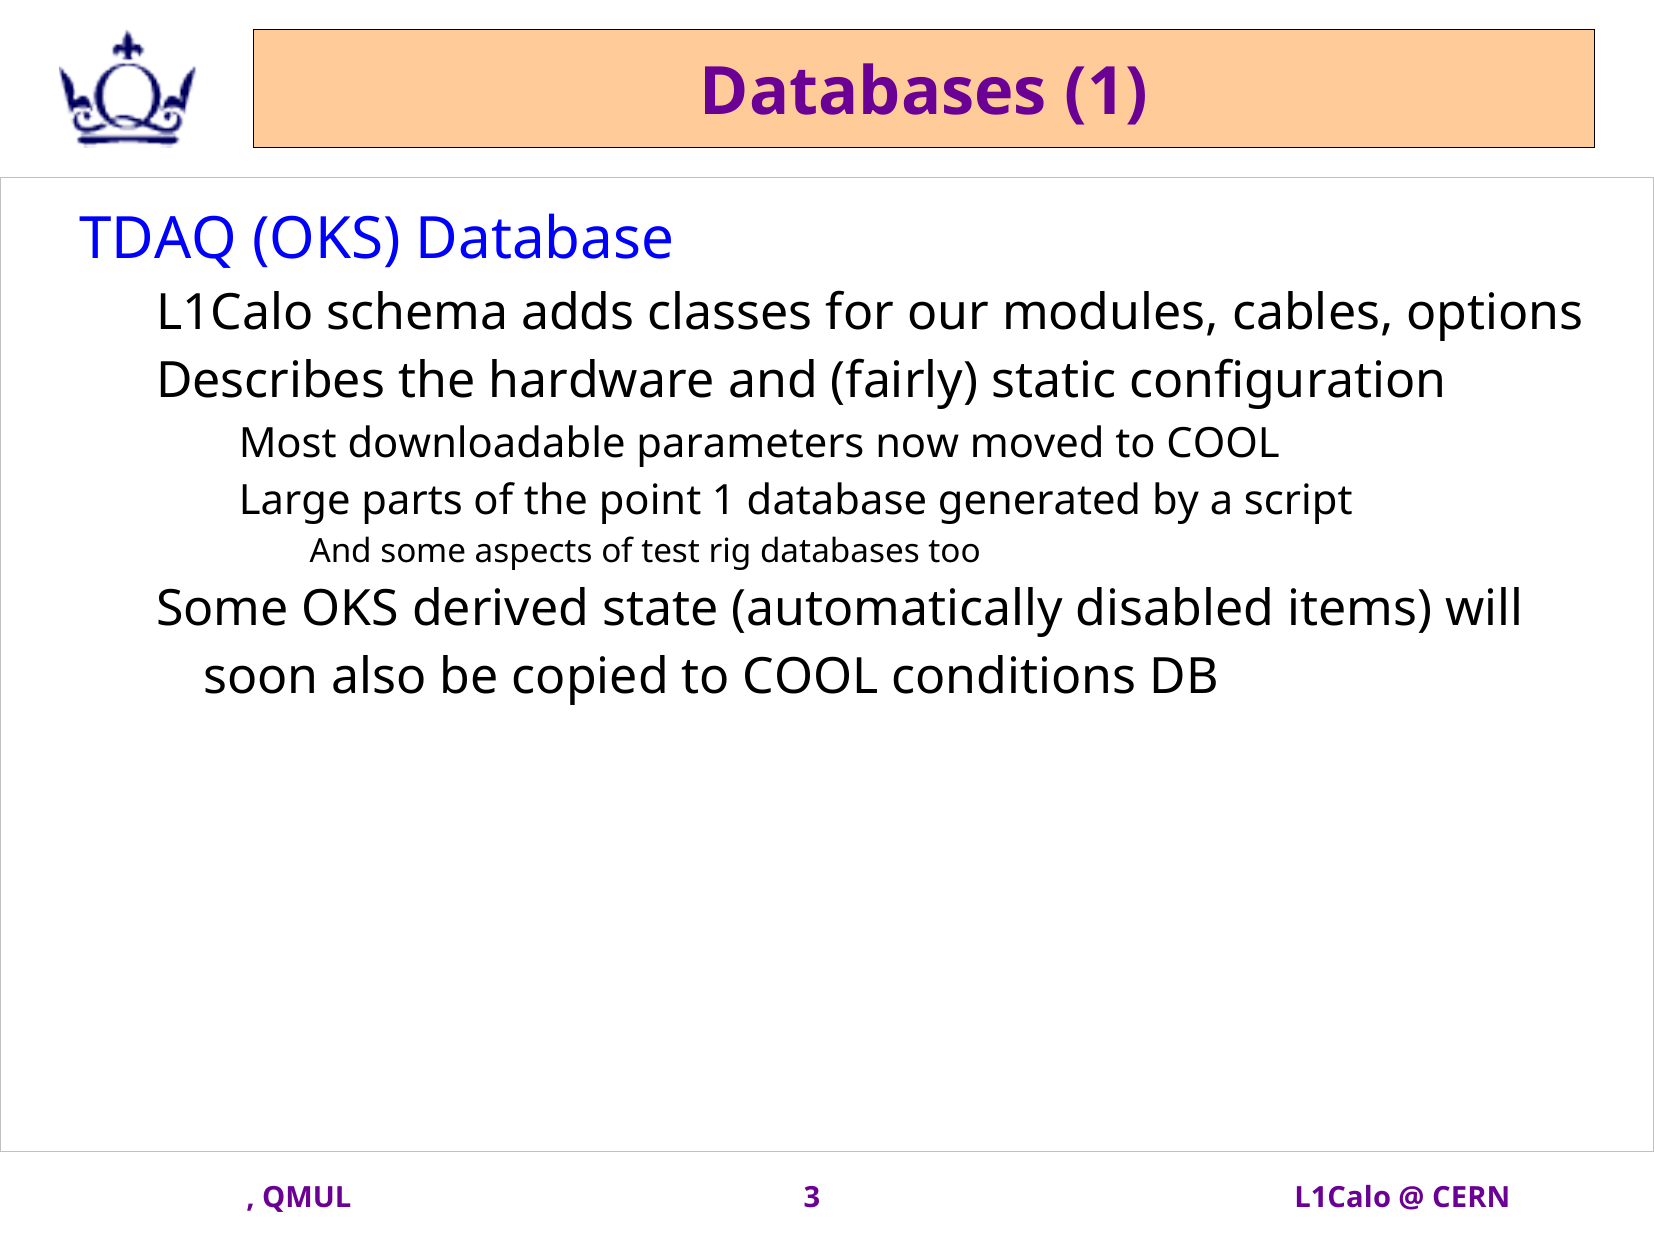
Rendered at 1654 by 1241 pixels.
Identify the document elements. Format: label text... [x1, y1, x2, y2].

picture [59, 29, 200, 148]
list TDAQ (OKS) Database L1Calo schema adds classes for our modules, cables, options Describes the hardware and (fairly) static configuration Most downloadable parameters now moved to COOL Large parts of the point 1 database generated by a script And some aspects of test rig databases too Some OKS derived state (automatically disabled items) will soon also be copied to COOL conditions DB [61, 196, 1605, 1117]
title Databases (1) [253, 29, 1595, 148]
